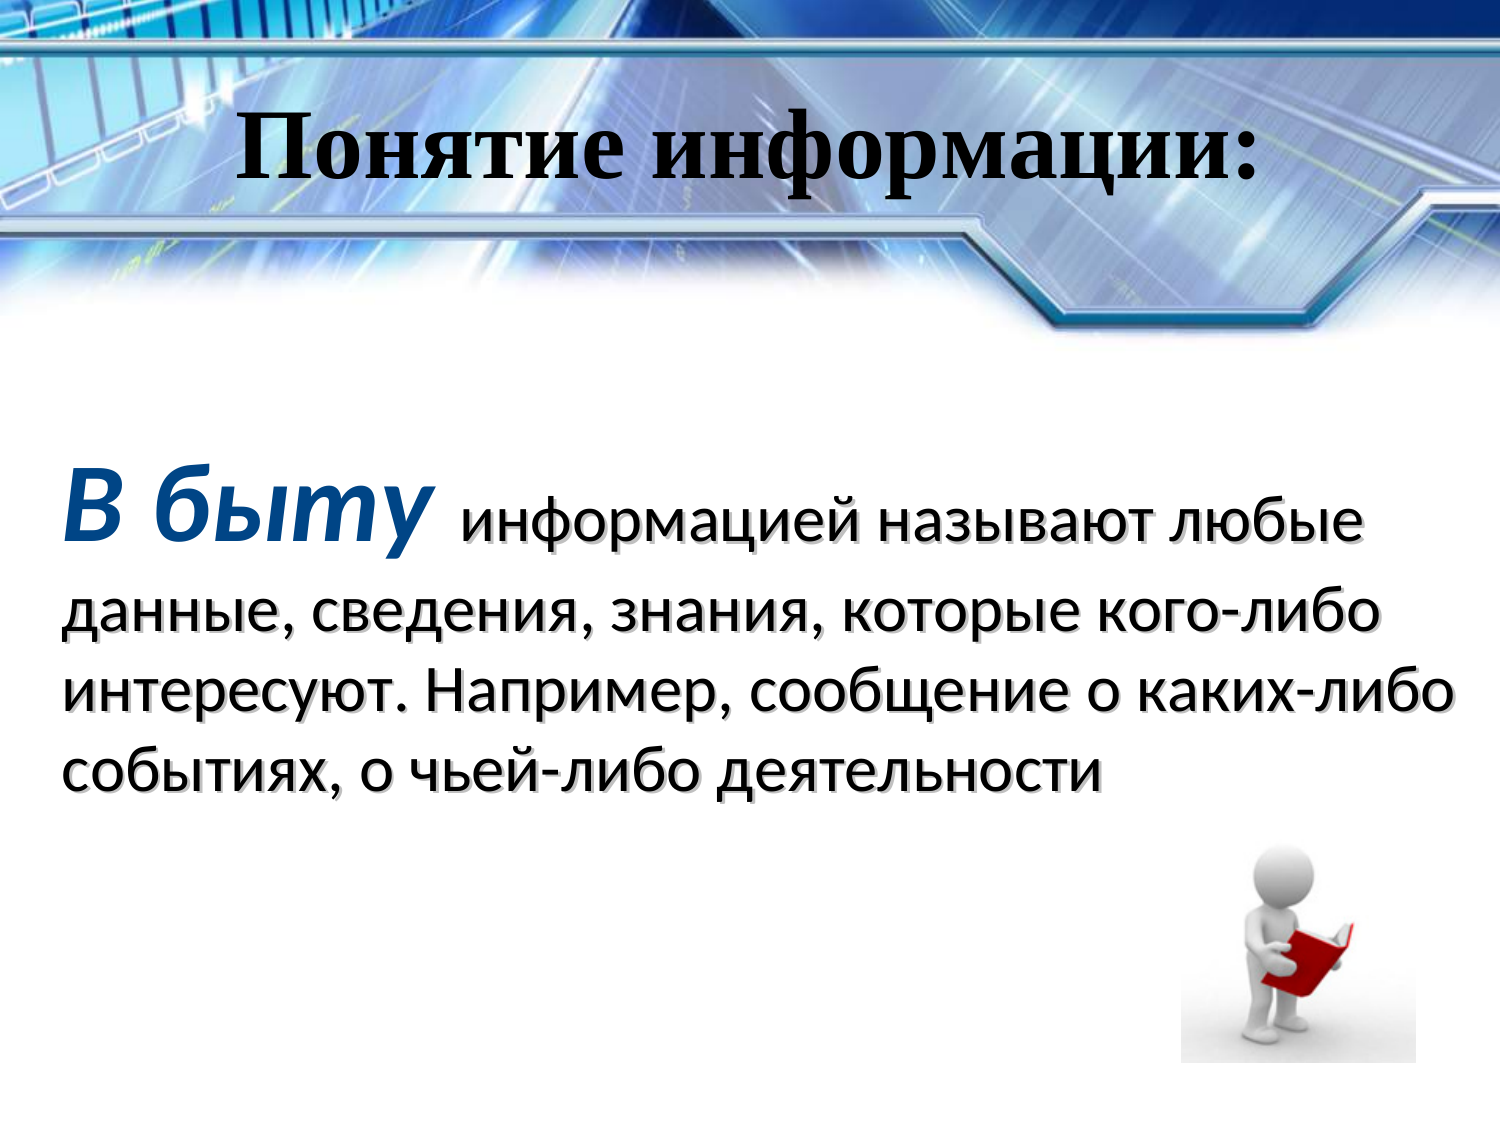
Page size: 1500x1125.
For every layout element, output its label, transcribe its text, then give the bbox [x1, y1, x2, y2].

title Понятие информации: [75, 45, 1426, 233]
picture [0, 0, 1500, 1125]
list В быту информацией называют любые данные, сведения, знания, которые кого-либо интересуют. Например, сообщение о каких-либо событиях, о чьей-либо деятельности [46, 421, 1479, 1125]
picture [1181, 828, 1416, 1063]
